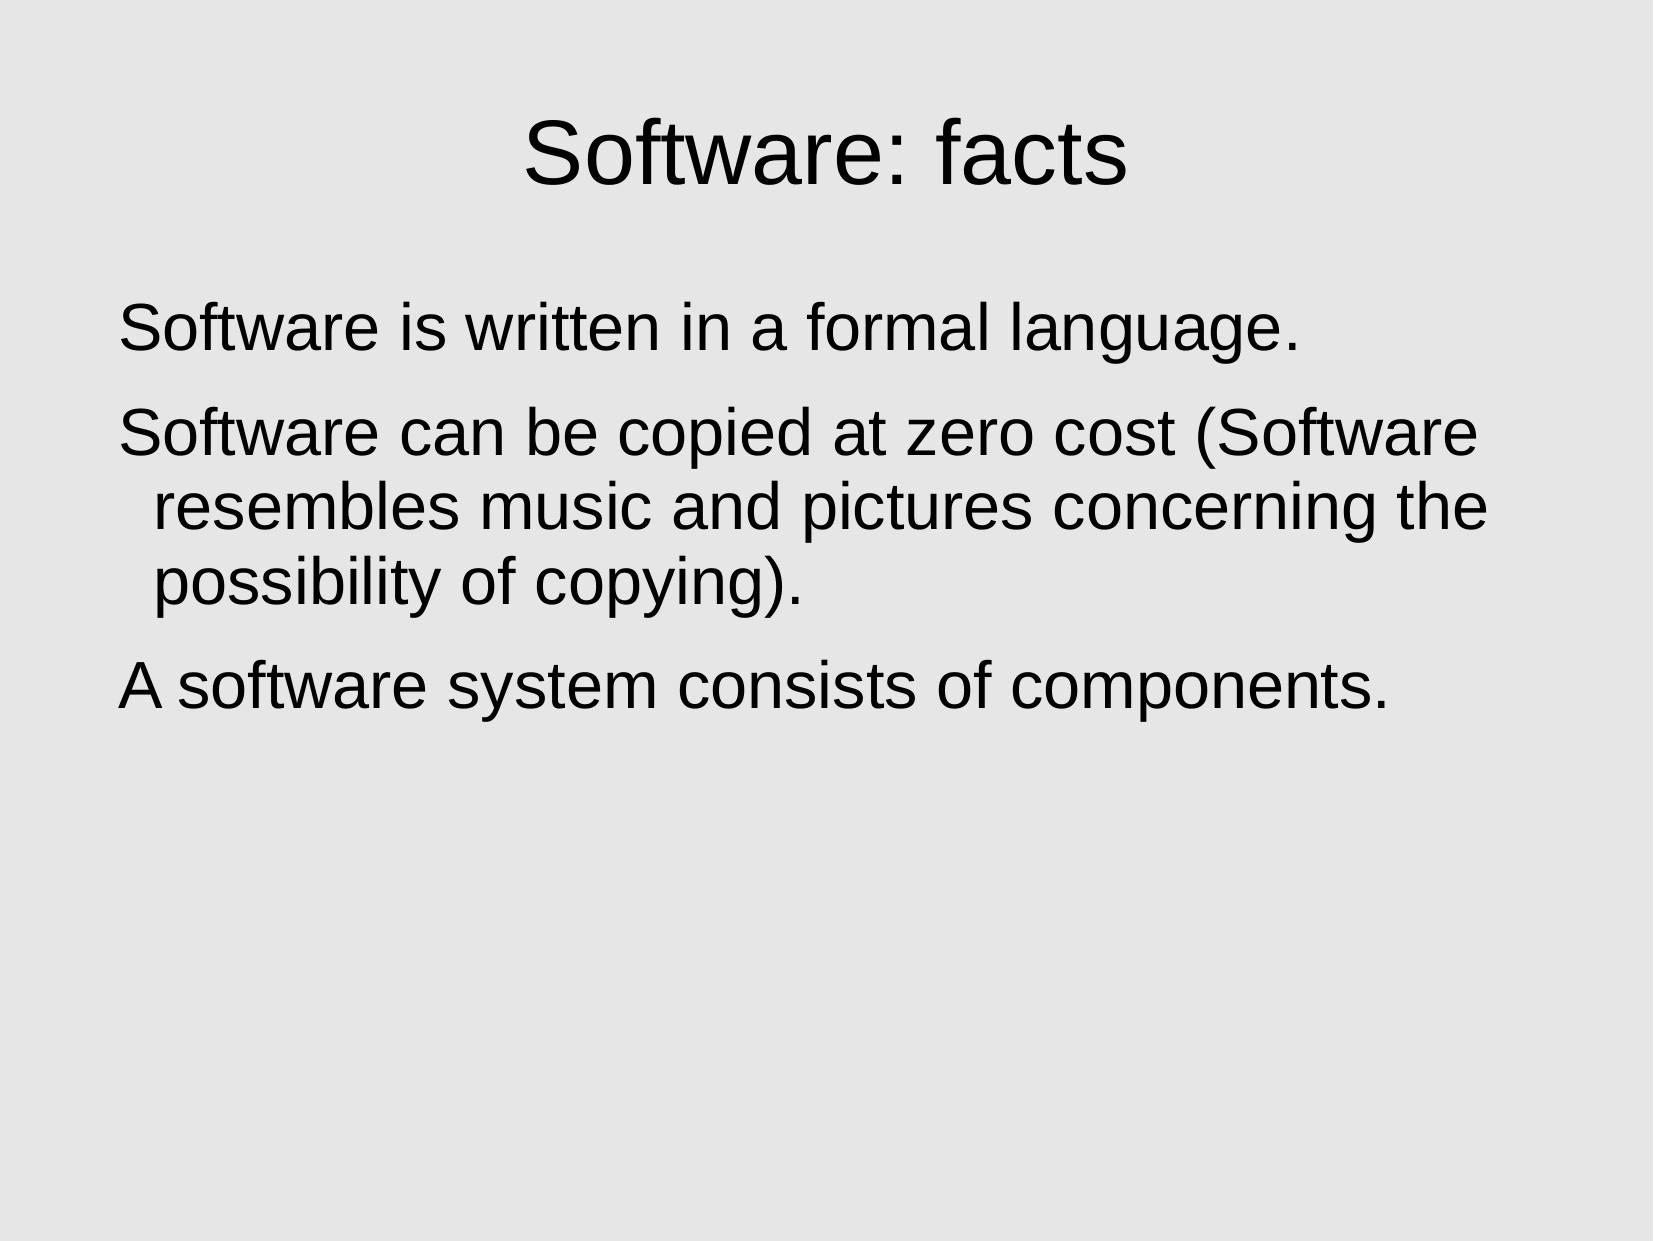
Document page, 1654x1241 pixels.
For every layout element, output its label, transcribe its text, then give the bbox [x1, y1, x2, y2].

title Software: facts [82, 49, 1571, 257]
list Software is written in a formal language. Software can be copied at zero cost (Software resembles music and pictures concerning the possibility of copying). A software system consists of components. [82, 290, 1571, 1109]
